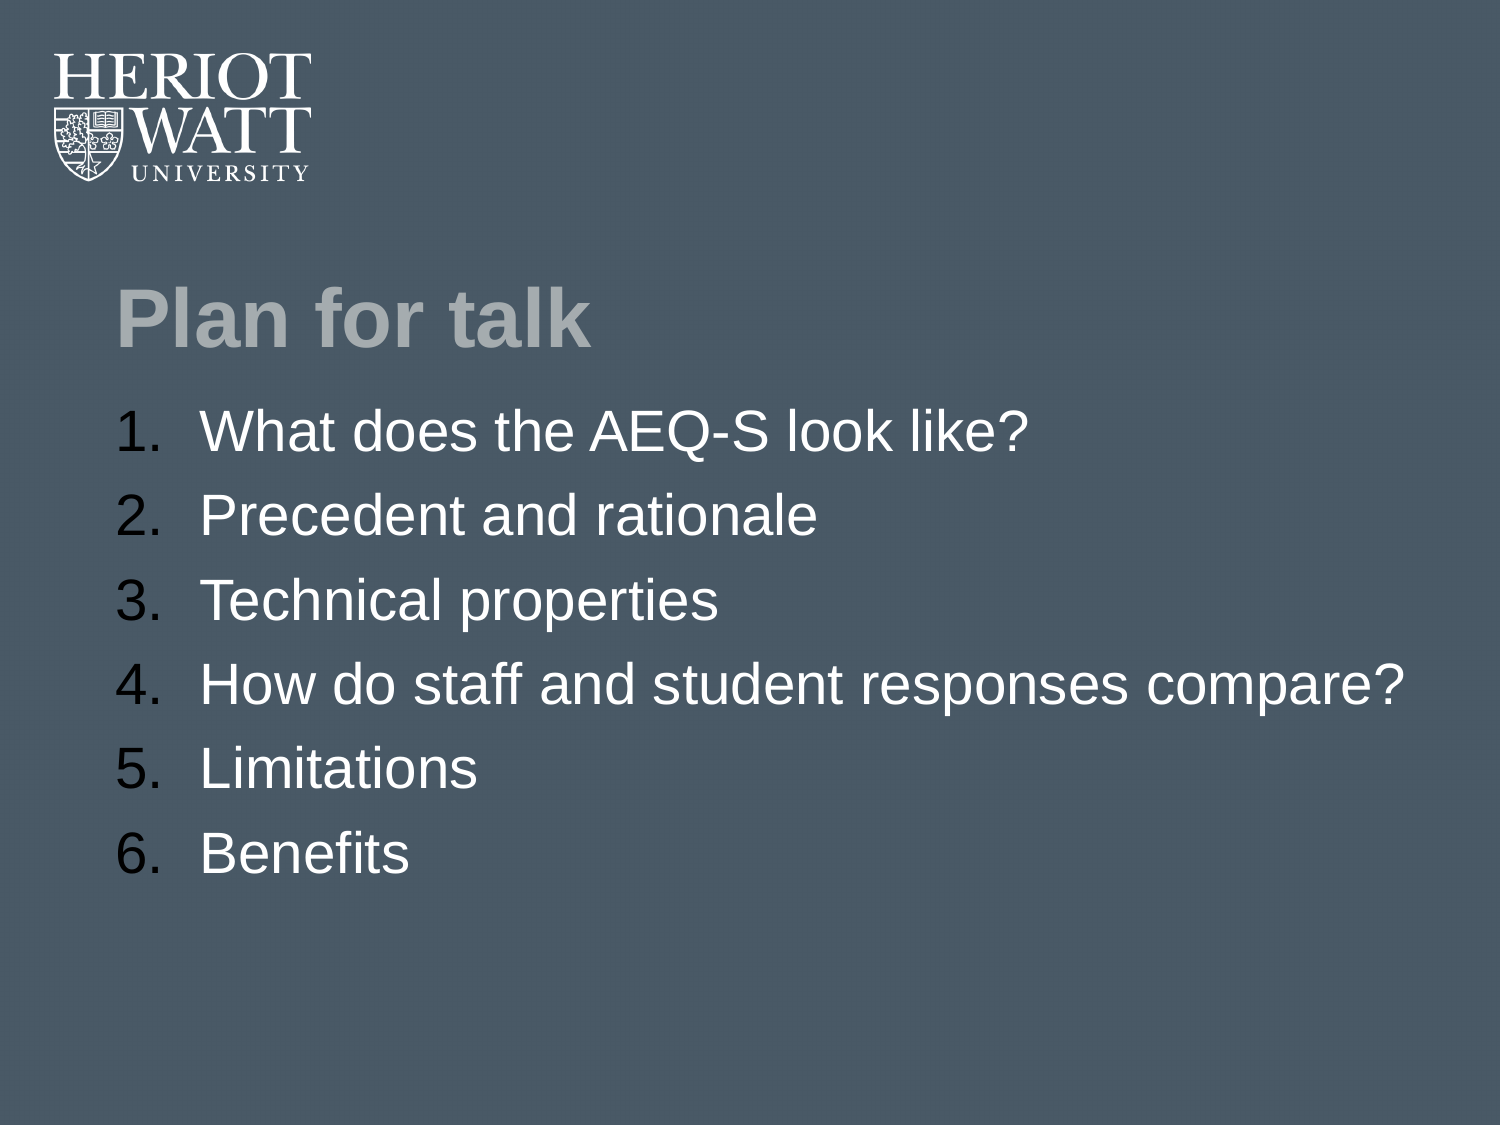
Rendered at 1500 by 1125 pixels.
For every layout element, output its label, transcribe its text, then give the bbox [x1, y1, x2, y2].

list What does the AEQ-S look like? Precedent and rationale Technical properties How do staff and student responses compare? Limitations Benefits [100, 385, 1426, 1005]
title Plan for talk [100, 208, 1426, 372]
